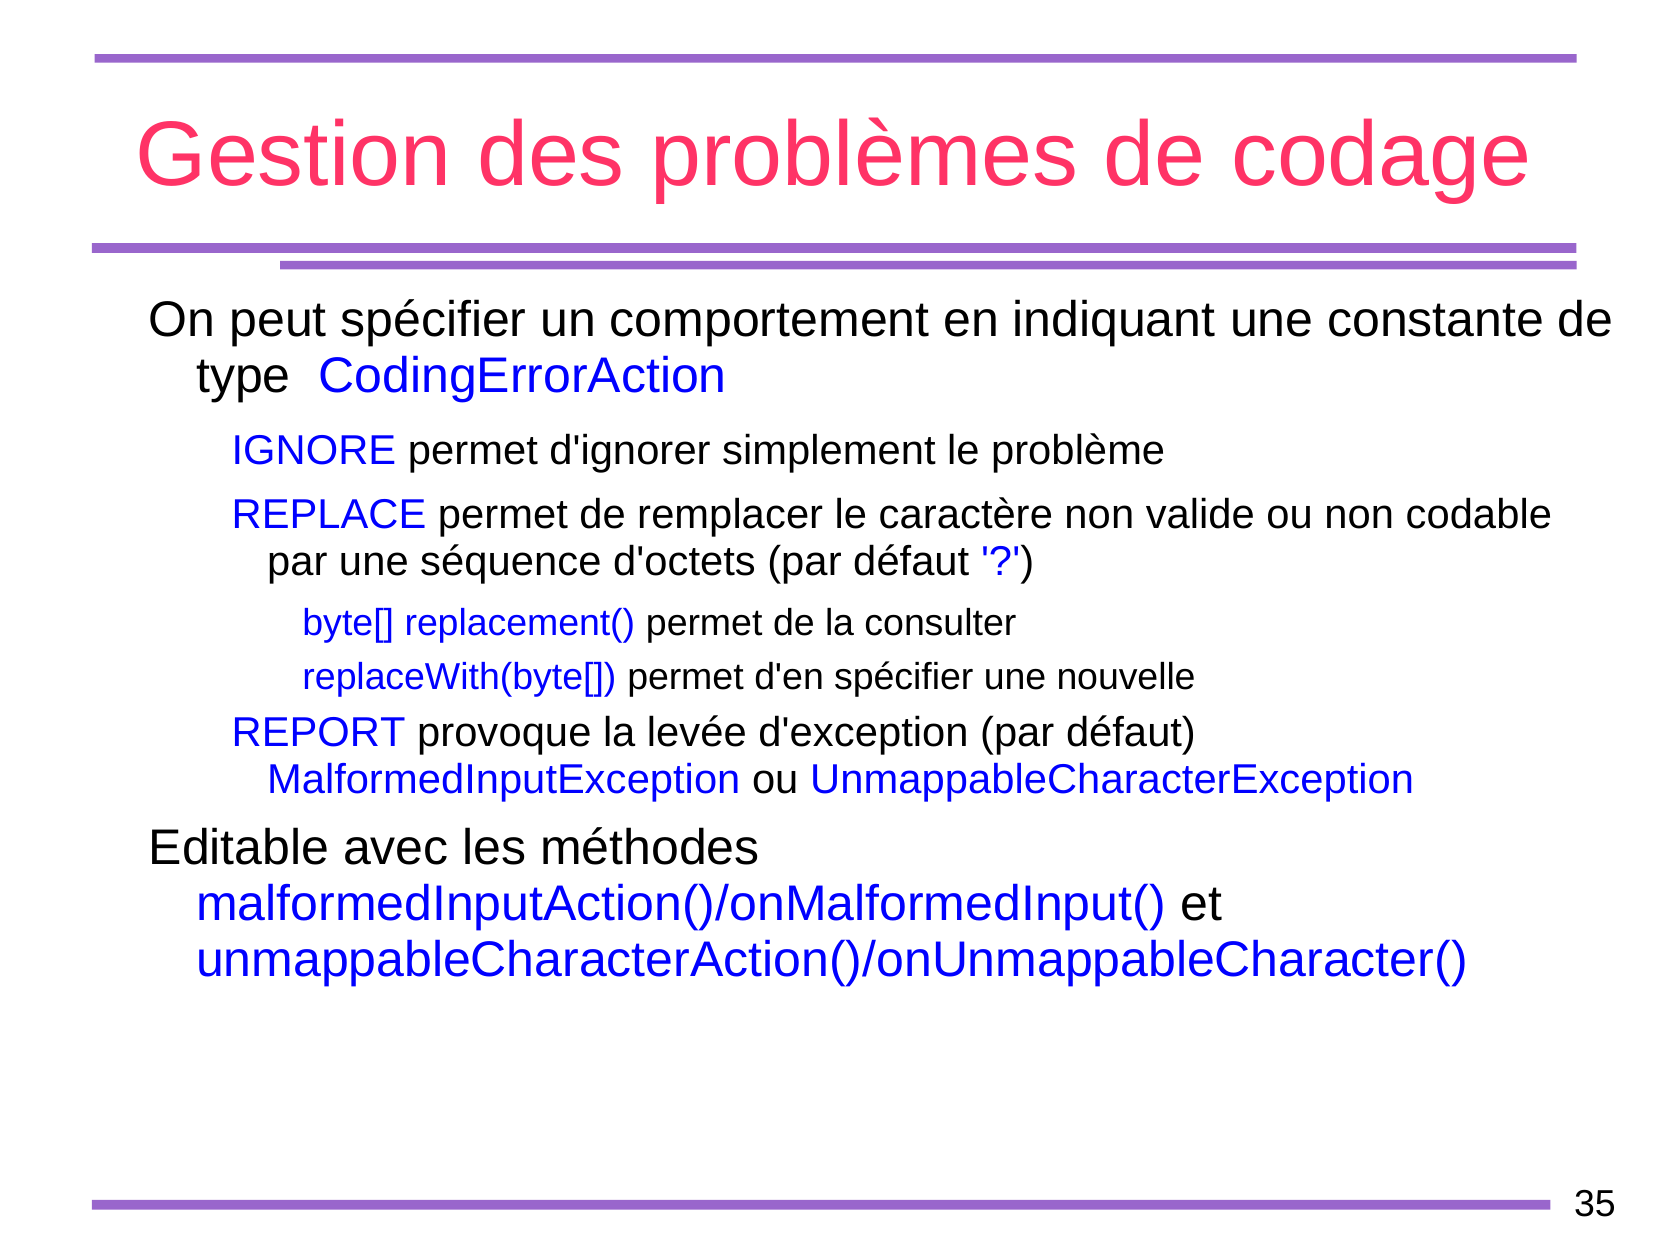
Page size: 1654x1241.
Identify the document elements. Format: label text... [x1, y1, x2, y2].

title Gestion des problèmes de codage [121, 49, 1534, 257]
list On peut spécifier un comportement en indiquant une constante de type CodingErrorAction IGNORE permet d'ignorer simplement le problème REPLACE permet de remplacer le caractère non valide ou non codable par une séquence d'octets (par défaut '?') byte[] replacement() permet de la consulter replaceWith(byte[]) permet d'en spécifier une nouvelle REPORT provoque la levée d'exception (par défaut) MalformedInputException ou UnmappableCharacterException Editable avec les méthodes malformedInputAction()/onMalformedInput() et unmappableCharacterAction()/onUnmappableCharacter() [54, 291, 1615, 1185]
